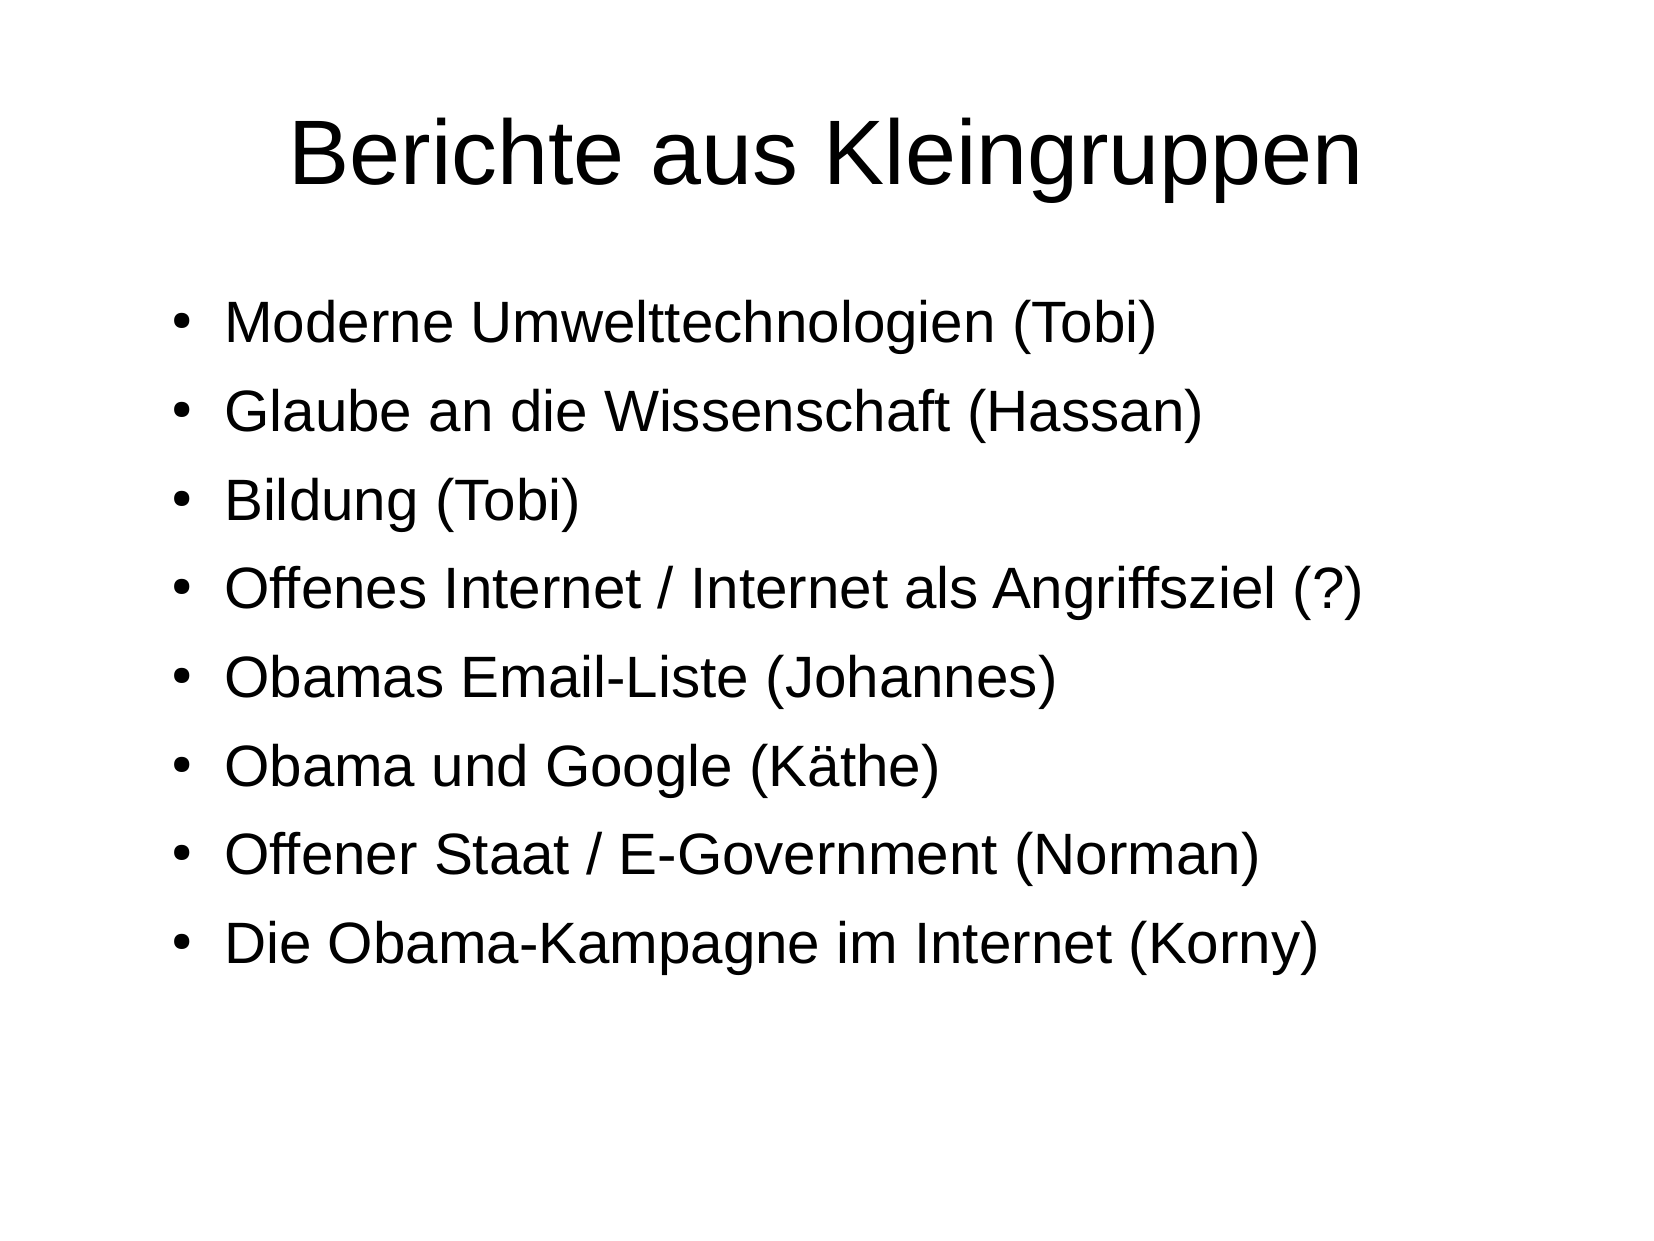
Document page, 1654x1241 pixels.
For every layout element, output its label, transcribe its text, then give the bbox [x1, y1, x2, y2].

list Moderne Umwelttechnologien (Tobi) Glaube an die Wissenschaft (Hassan) Bildung (Tobi) Offenes Internet / Internet als Angriffsziel (?) Obamas Email-Liste (Johannes) Obama und Google (Käthe) Offener Staat / E-Government (Norman) Die Obama-Kampagne im Internet (Korny) [82, 290, 1571, 1094]
title Berichte aus Kleingruppen [82, 56, 1571, 250]
